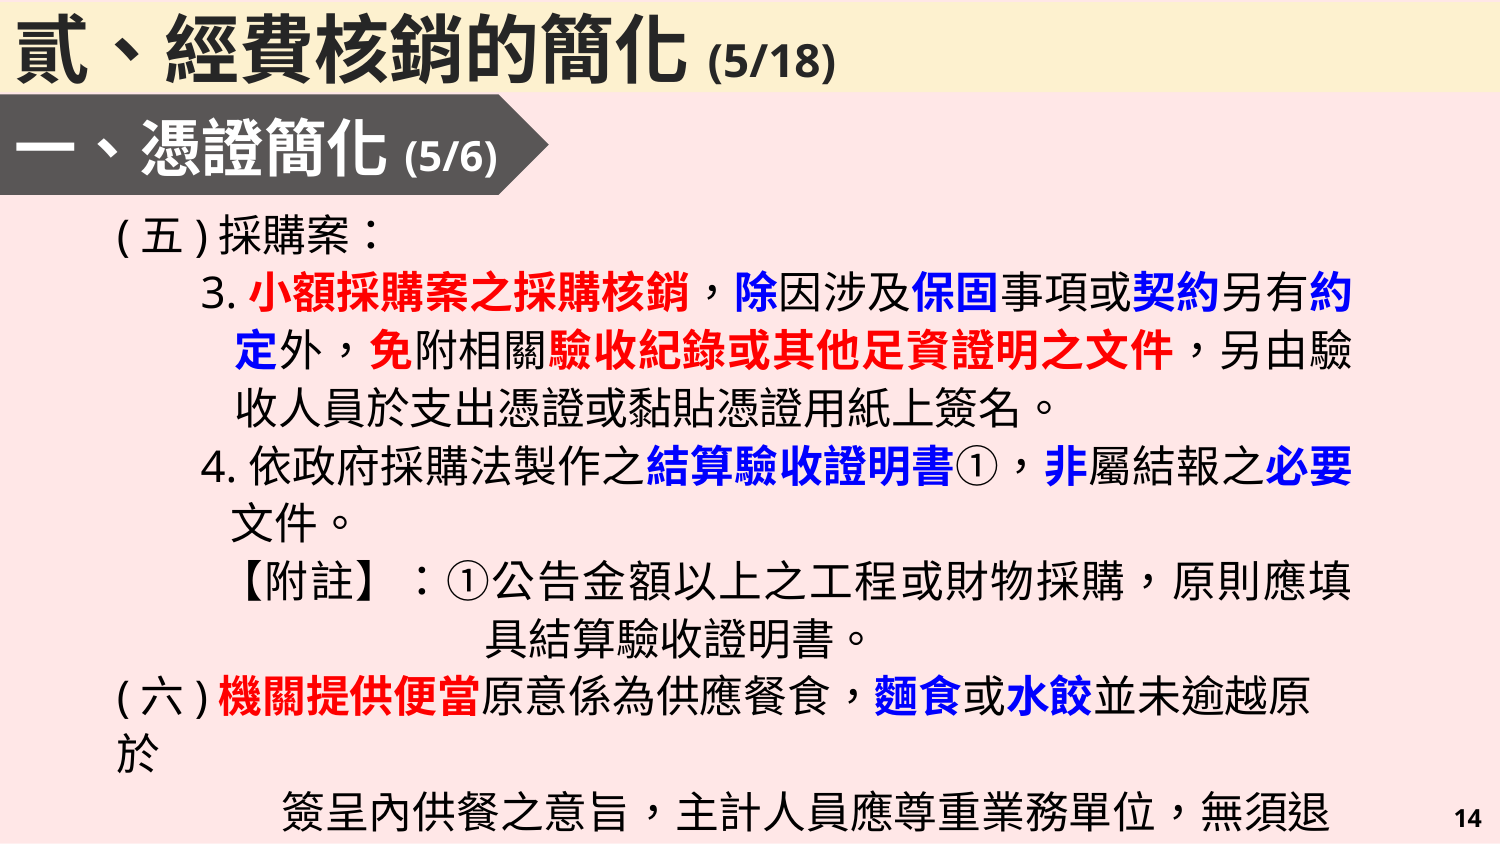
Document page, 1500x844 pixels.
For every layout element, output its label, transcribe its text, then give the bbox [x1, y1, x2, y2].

text_box [997, 803, 1009, 807]
slide_number <編號> [1137, 671, 1498, 844]
text_box [947, 812, 957, 816]
text_box [902, 803, 927, 815]
text_box 貳、經費核銷的簡化(5/18) [0, 2, 1500, 93]
text_box [1040, 803, 1052, 809]
text_box [297, 803, 309, 807]
text_box [0, 93, 1500, 844]
text_box 一、憑證簡化(5/6) [0, 97, 529, 195]
list (五)採購案： 3.小額採購案之採購核銷，除因涉及保固事項或契約另有約定外，免附相關驗收紀錄或其他足資證明之文件，另由驗收人員於支出憑證或黏貼憑證用紙上簽名。 4.依政府採購法製作之結算驗收證明書①，非屬結報之必要文件。 【附註】：①公告金額以上之工程或財物採購，原則應填具結算驗收證明書。 (六)機關提供便當原意係為供應餐食，麵食或水餃並未逾越原於 簽呈內供餐之意旨，主計人員應尊重業務單位，無須退件。 餐費不限100元，主管批示即可。 [101, 194, 1369, 803]
text_box [436, 804, 444, 815]
text_box [960, 812, 971, 816]
text_box [0, 195, 1137, 844]
